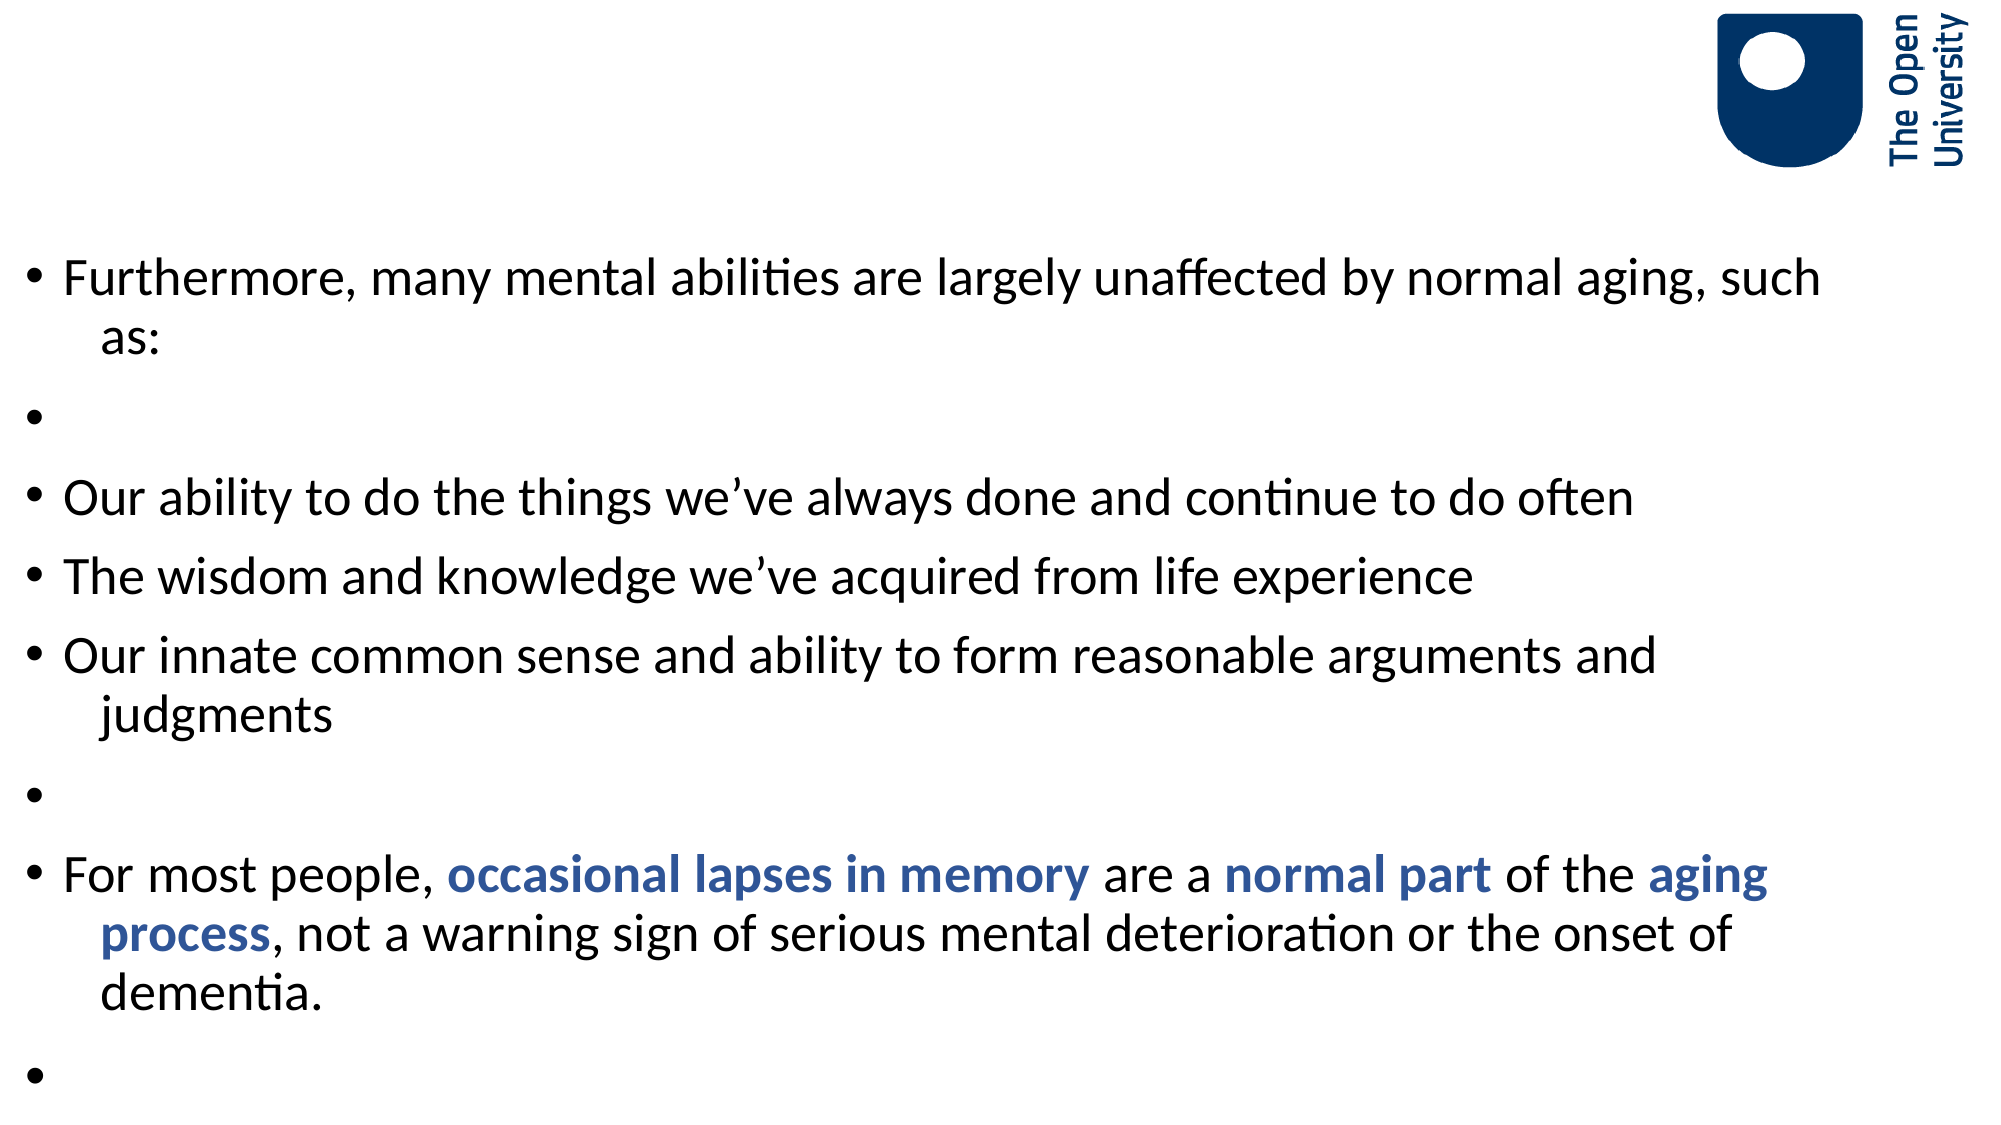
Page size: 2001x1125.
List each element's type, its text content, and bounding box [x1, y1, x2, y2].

picture [1716, 10, 1971, 170]
list Furthermore, many mental abilities are largely unaffected by normal aging, such as: Our ability to do the things we’ve always done and continue to do often The wisdom and knowledge we’ve acquired from life experience Our innate common sense and ability to form reasonable arguments and judgments For most people, occasional lapses in memory are a normal part of the aging process, not a warning sign of serious mental deterioration or the onset of dementia. [10, 241, 1844, 1086]
